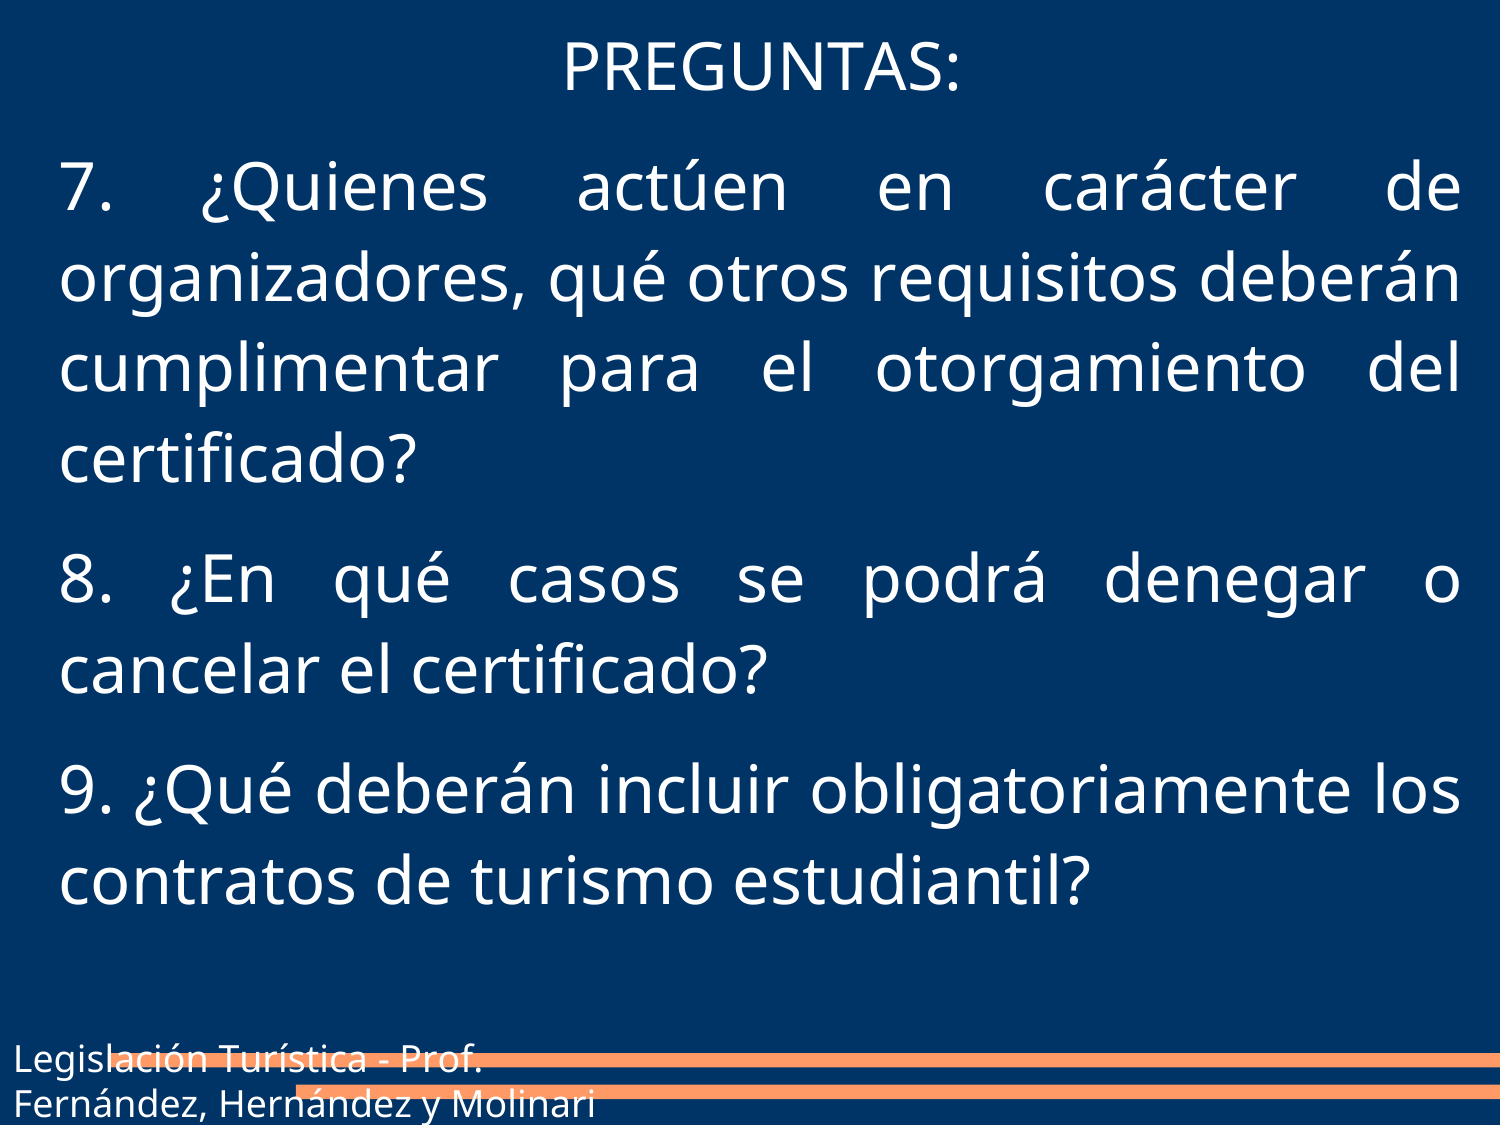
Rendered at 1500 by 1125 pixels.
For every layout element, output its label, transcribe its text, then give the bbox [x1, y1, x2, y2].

footer Legislación Turística - Prof. Fernández, Hernández y Molinari [0, 1027, 697, 1077]
subtitle PREGUNTAS: 7. ¿Quienes actúen en carácter de organizadores, qué otros requisitos deberán cumplimentar para el otorgamiento del certificado? 8. ¿En qué casos se podrá denegar o cancelar el certificado? 9. ¿Qué deberán incluir obligatoriamente los contratos de turismo estudiantil? [59, 83, 1465, 980]
